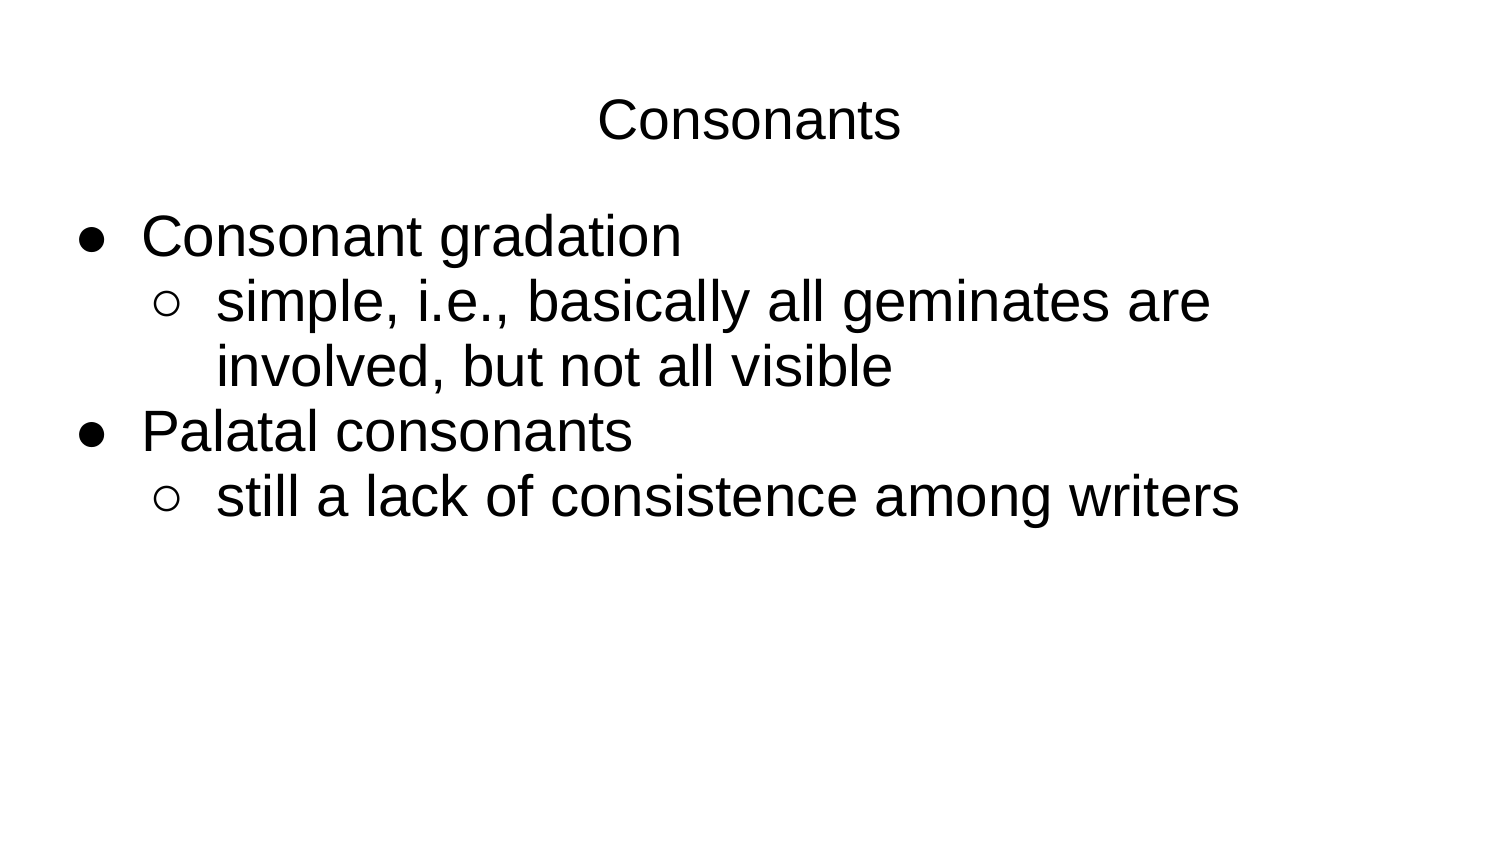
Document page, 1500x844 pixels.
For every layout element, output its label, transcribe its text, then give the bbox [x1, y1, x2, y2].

list Consonant gradation simple, i.e., basically all geminates are involved, but not all visible Palatal consonants still a lack of consistence among writers [51, 189, 1449, 750]
title Consonants [51, 72, 1449, 167]
